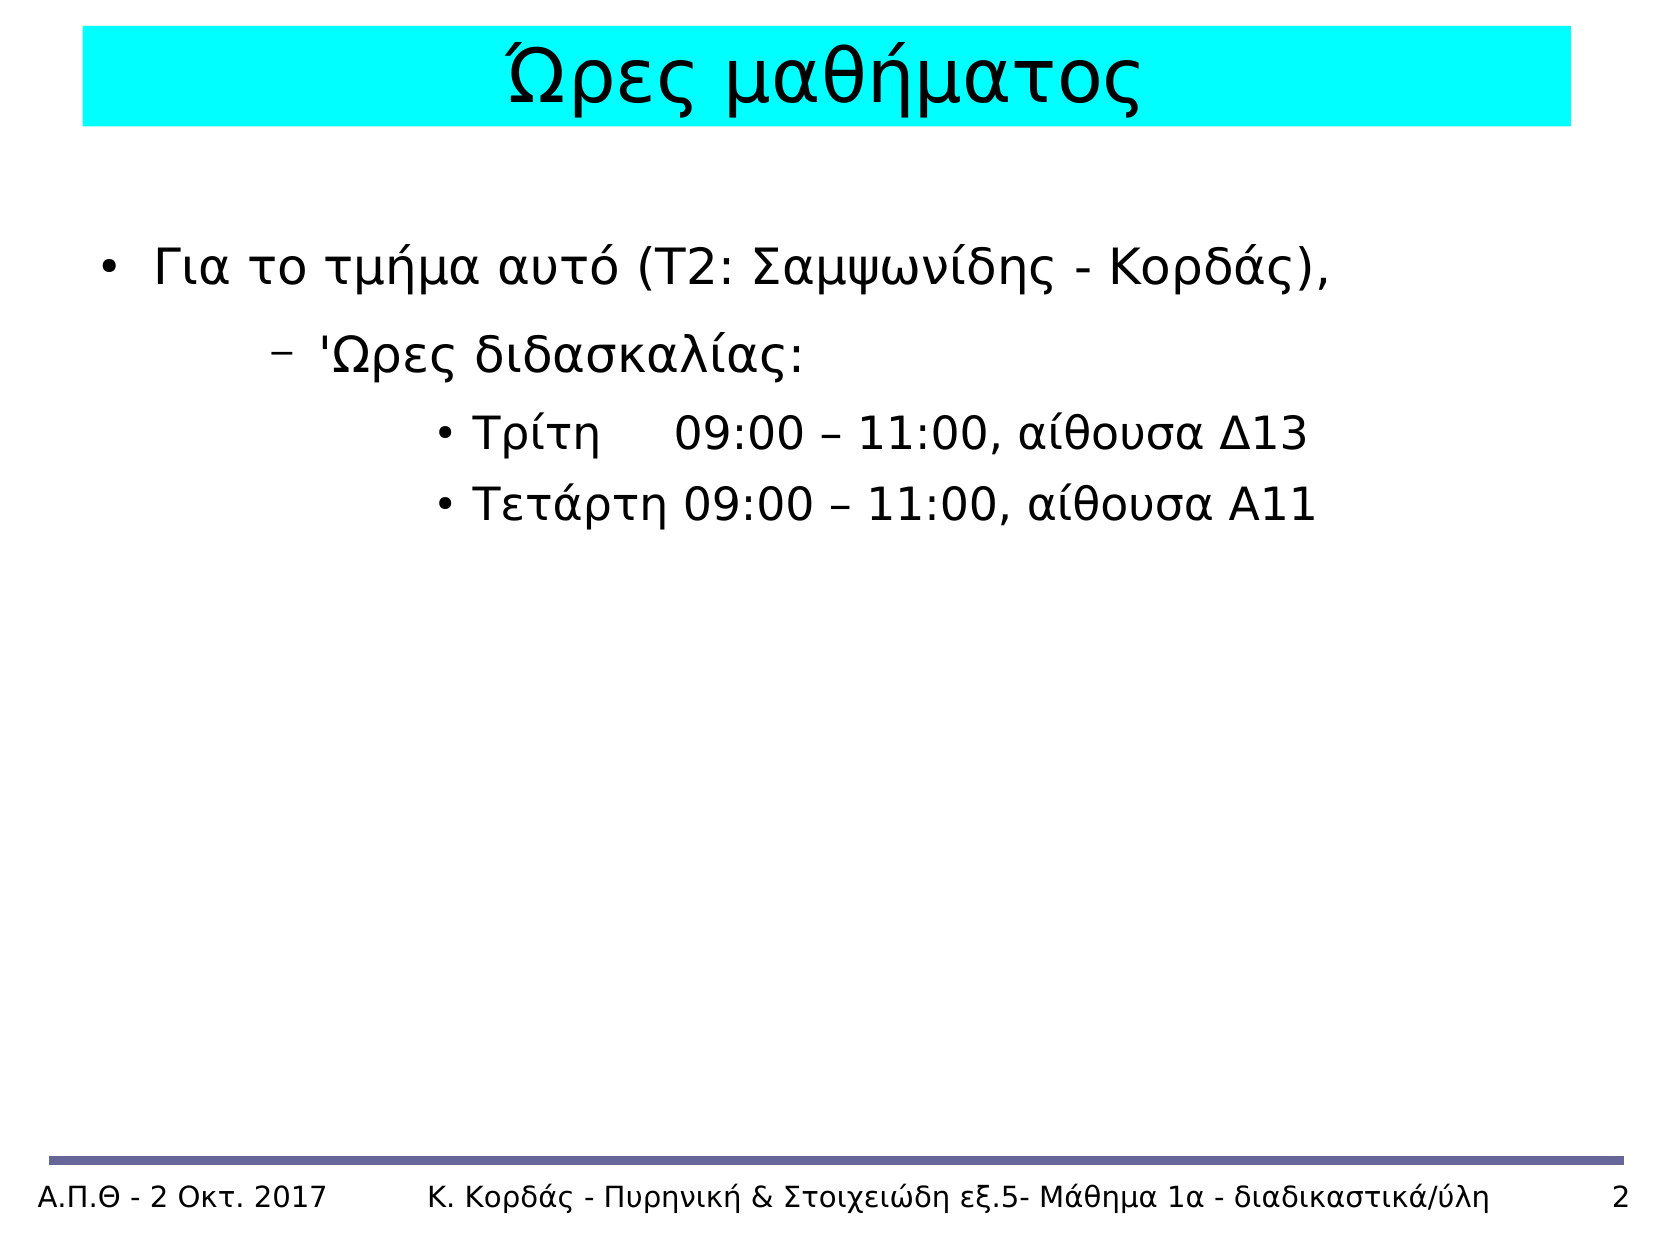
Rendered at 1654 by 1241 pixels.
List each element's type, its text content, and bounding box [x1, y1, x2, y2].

title Ώρες μαθήματος [82, 32, 1571, 120]
list Για το τμήμα αυτό (Τ2: Σαμψωνίδης - Κορδάς), 'Ωρες διδασκαλίας: Τρίτη 09:00 – 11:00, αίθουσα Δ13 Τετάρτη 09:00 – 11:00, αίθουσα Α11 [82, 150, 1571, 1112]
